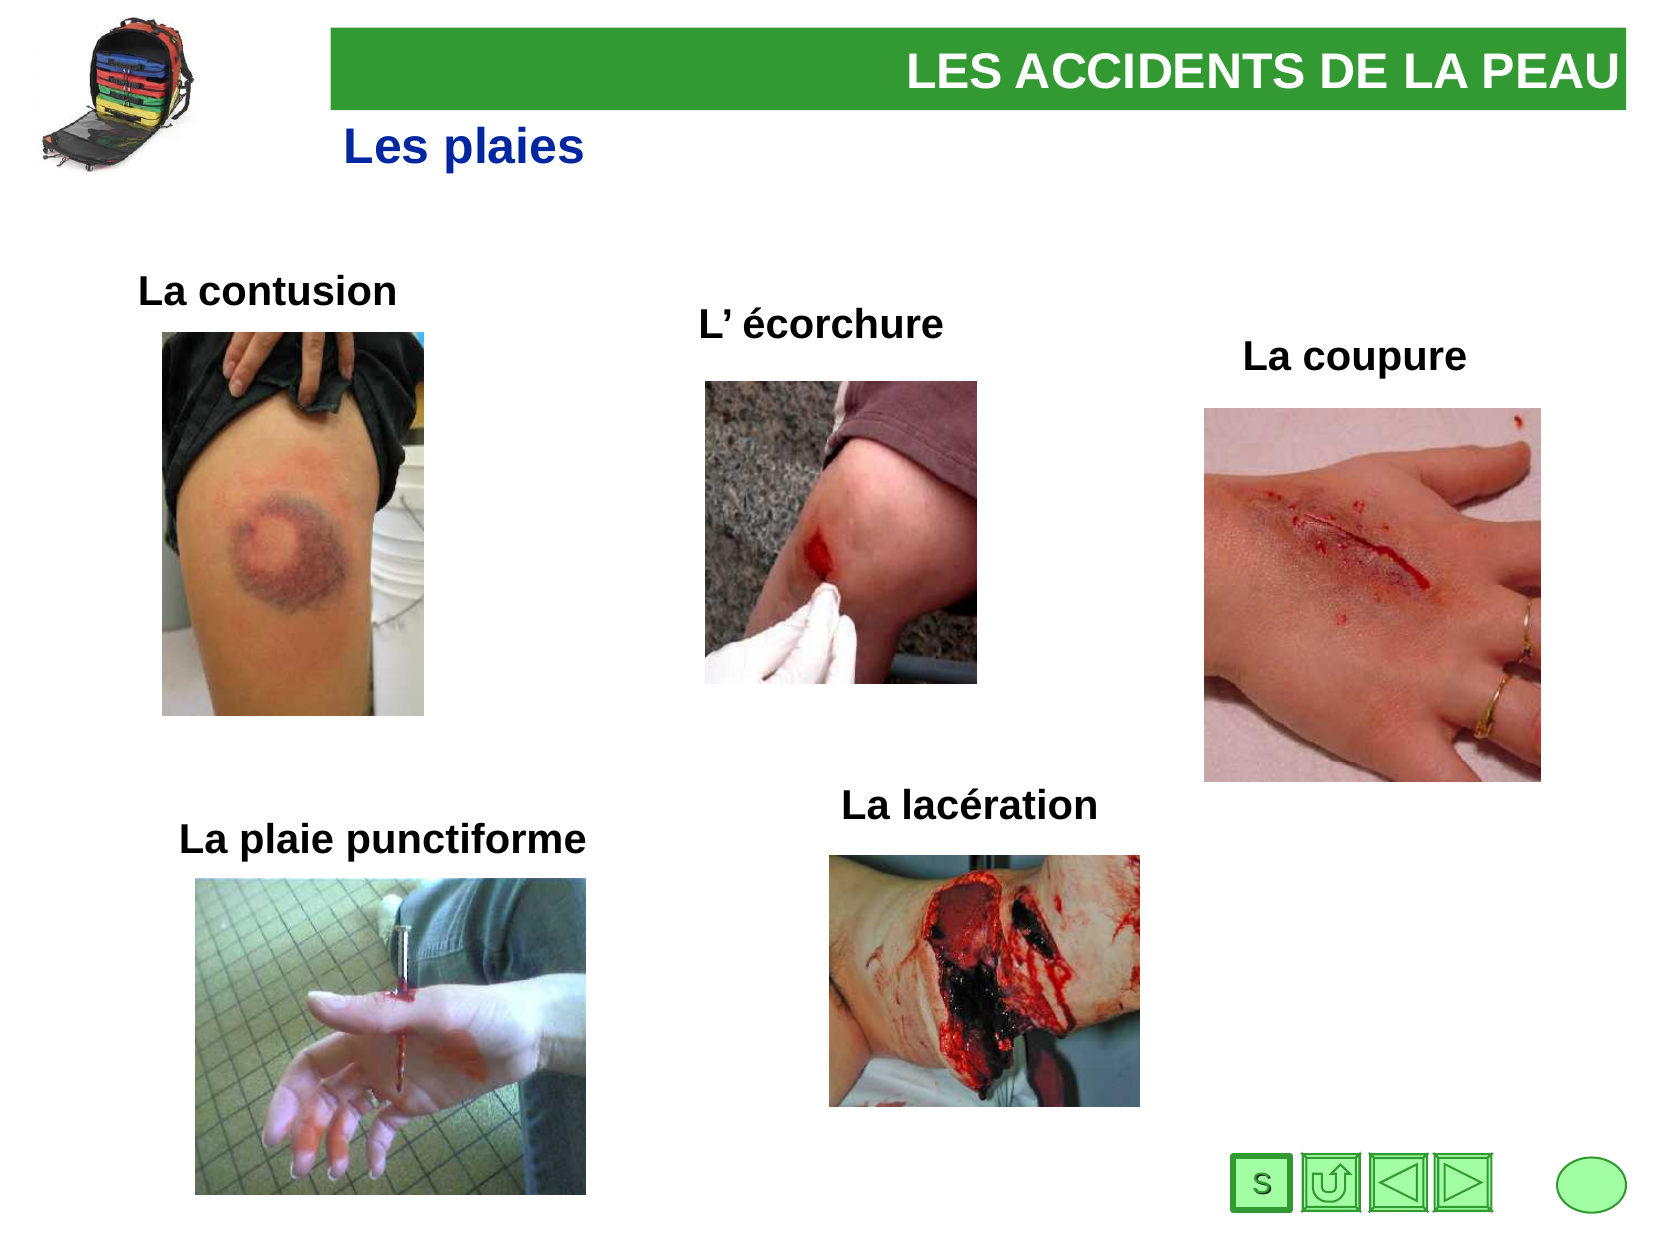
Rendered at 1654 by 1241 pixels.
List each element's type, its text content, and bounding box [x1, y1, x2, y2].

picture [162, 332, 424, 717]
text_box [1557, 1157, 1627, 1213]
text_box L’ écorchure [683, 292, 1025, 355]
title Les plaies [328, 110, 1625, 193]
picture [705, 381, 977, 684]
picture [1204, 408, 1541, 782]
text_box La coupure [1227, 325, 1530, 388]
picture [195, 878, 586, 1195]
text_box La lacération [826, 774, 1205, 837]
text_box La plaie punctiforme [164, 808, 710, 871]
picture [829, 855, 1140, 1107]
title LES ACCIDENTS DE LA PEAU [332, 35, 1621, 107]
text_box La contusion [123, 260, 489, 323]
picture [29, 5, 201, 183]
